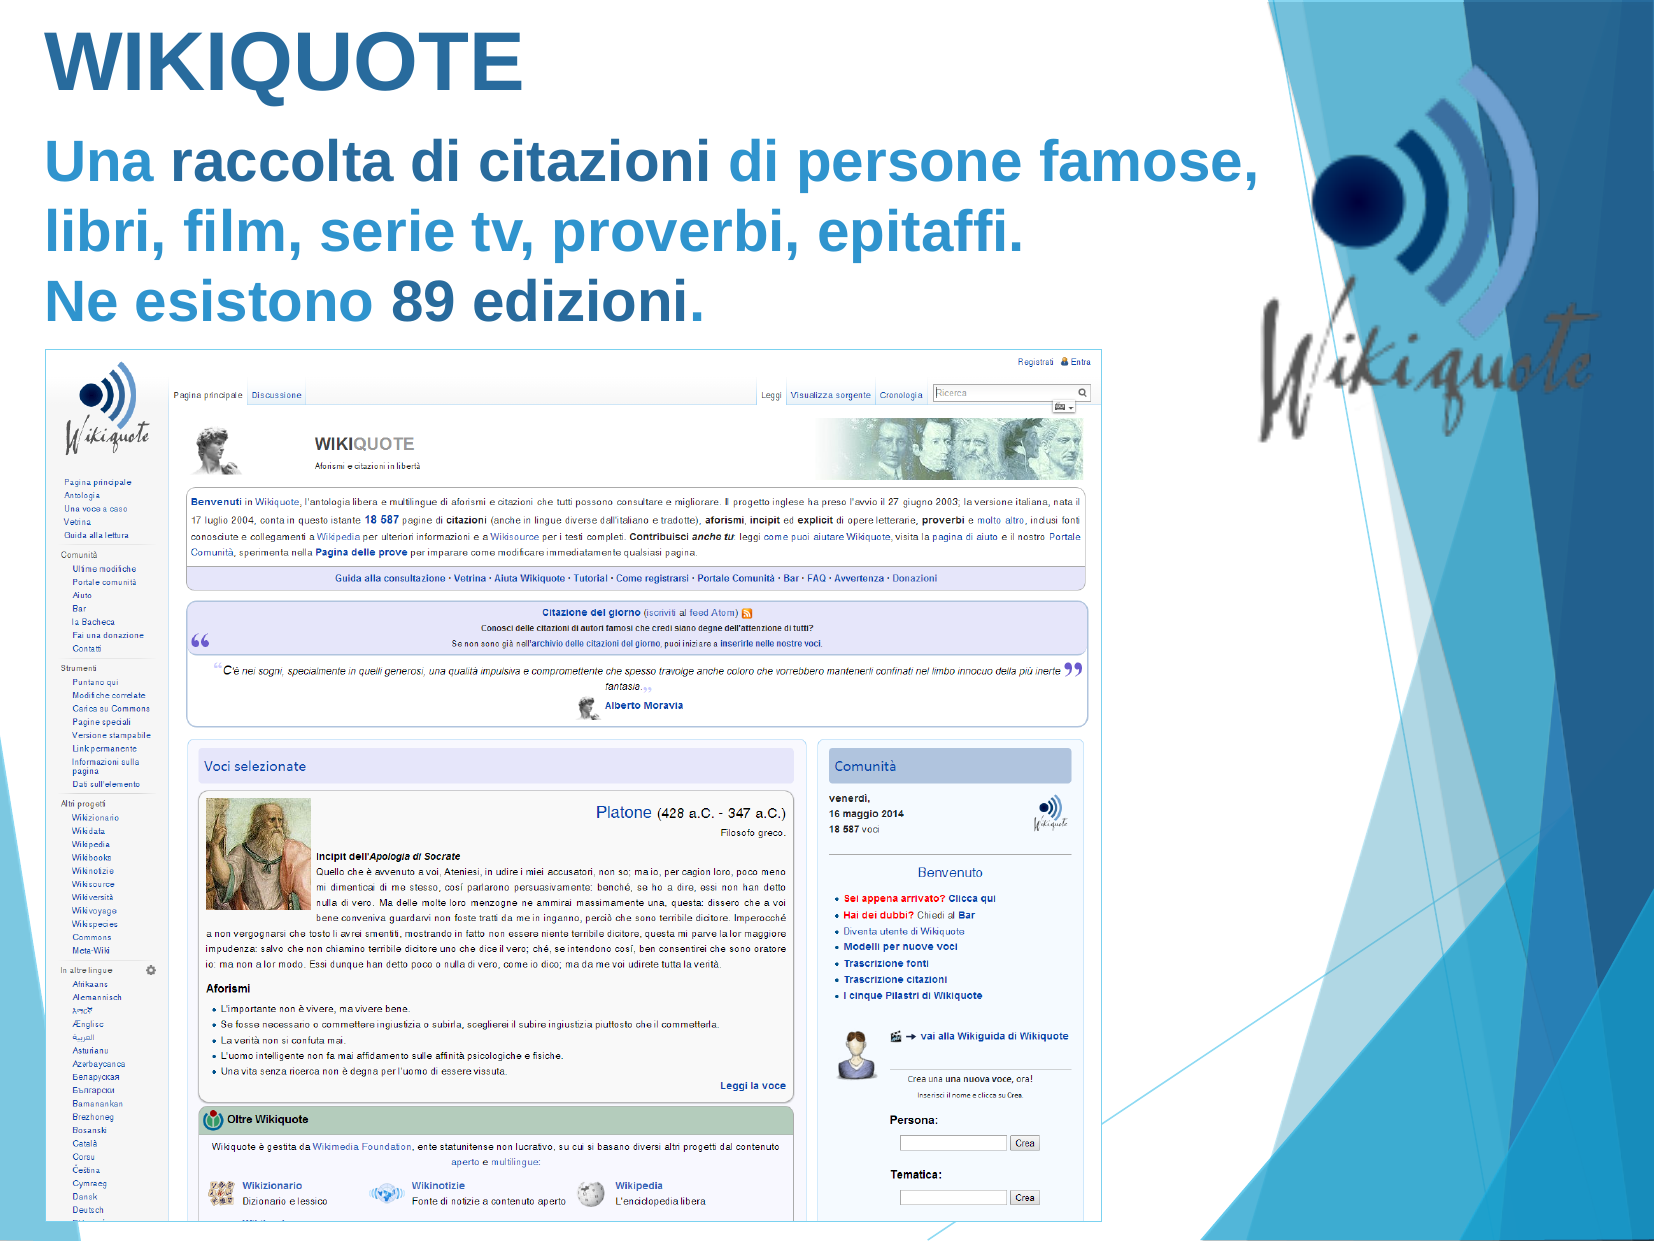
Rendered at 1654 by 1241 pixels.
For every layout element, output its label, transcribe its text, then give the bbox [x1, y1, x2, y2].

picture [45, 349, 1102, 1222]
text_box WIKIQUOTE [29, 0, 1309, 115]
picture [1214, 29, 1639, 454]
text_box Una raccolta di citazioni di persone famose, libri, film, serie tv, proverbi, epitaffi. Ne esistono 89 edizioni. [29, 116, 1309, 341]
